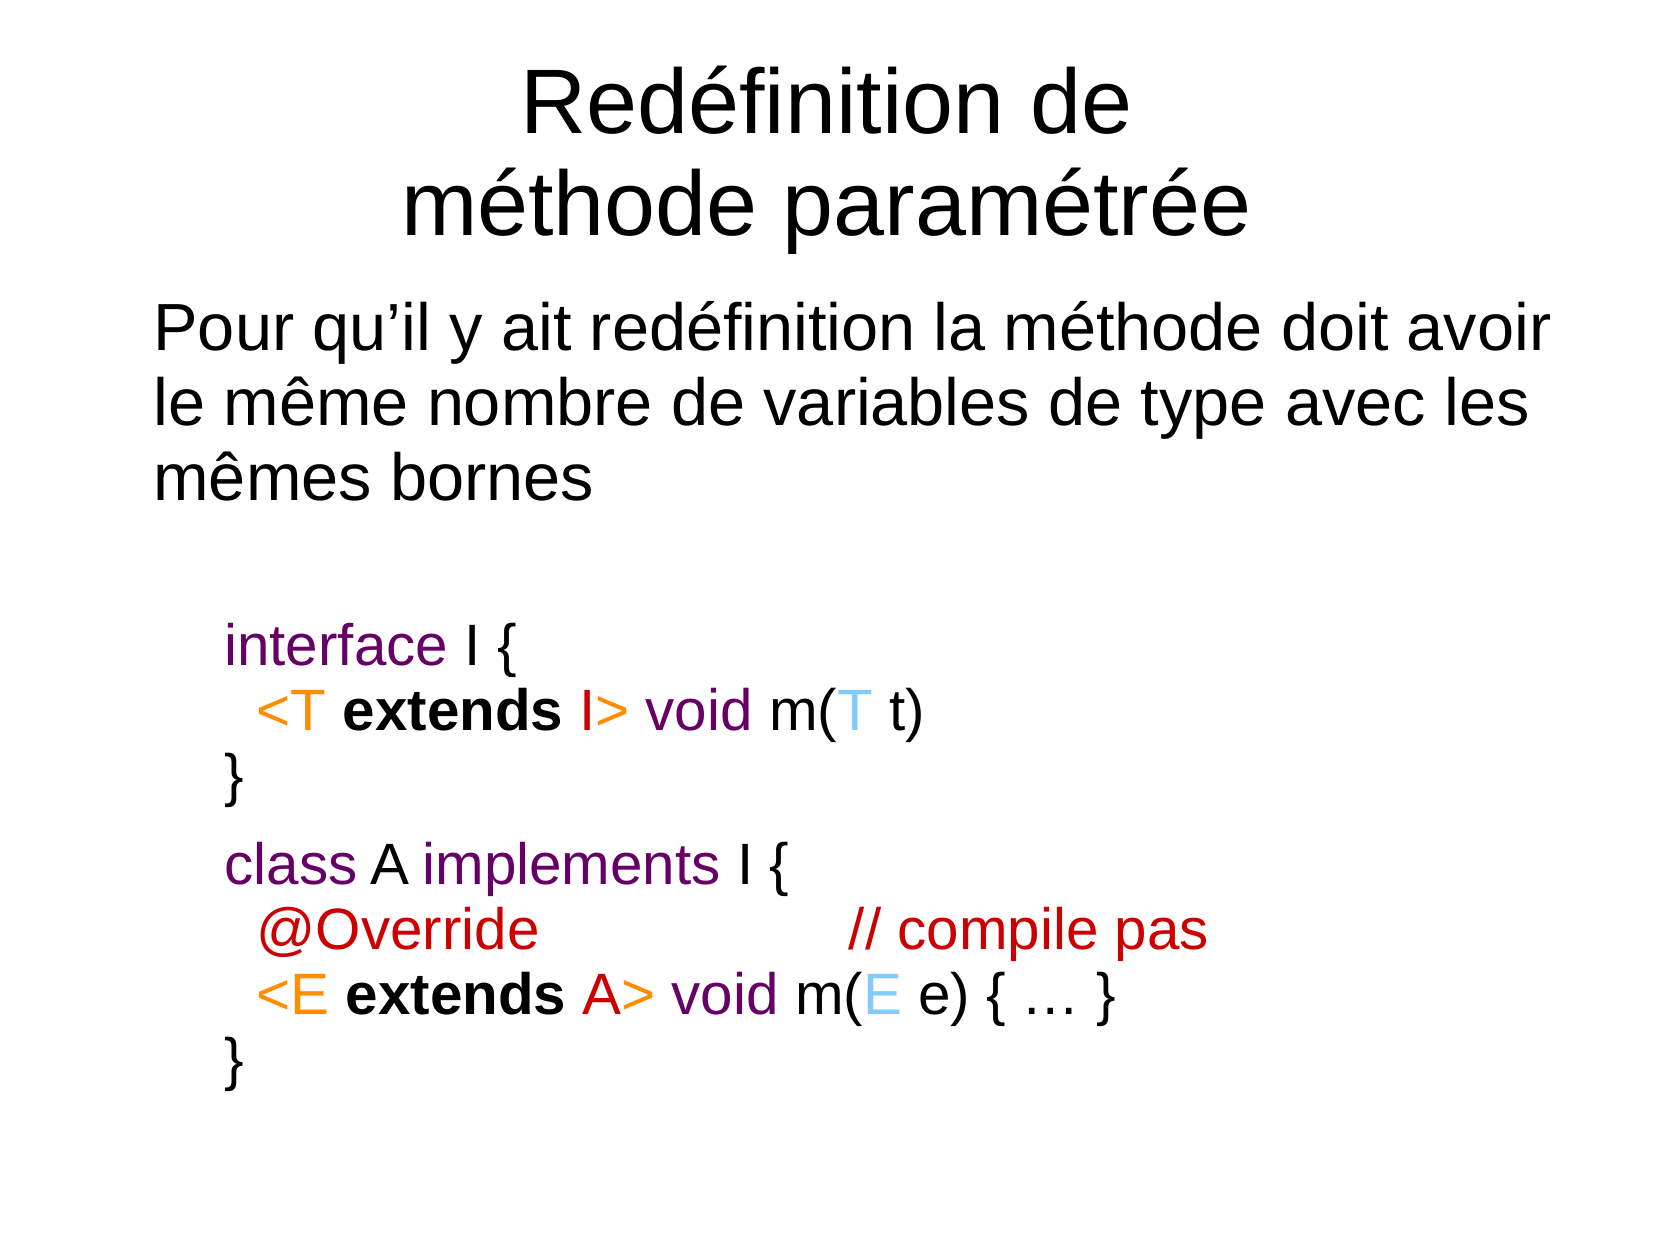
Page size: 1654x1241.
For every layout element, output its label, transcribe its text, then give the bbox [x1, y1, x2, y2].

title Redéfinition de méthode paramétrée [82, 49, 1571, 257]
list Pour qu’il y ait redéfinition la méthode doit avoir le même nombre de variables de type avec les mêmes bornes interface I { <T extends I> void m(T t) } class A implements I { @Override // compile pas <E extends A> void m(E e) { … } } [82, 290, 1571, 1156]
